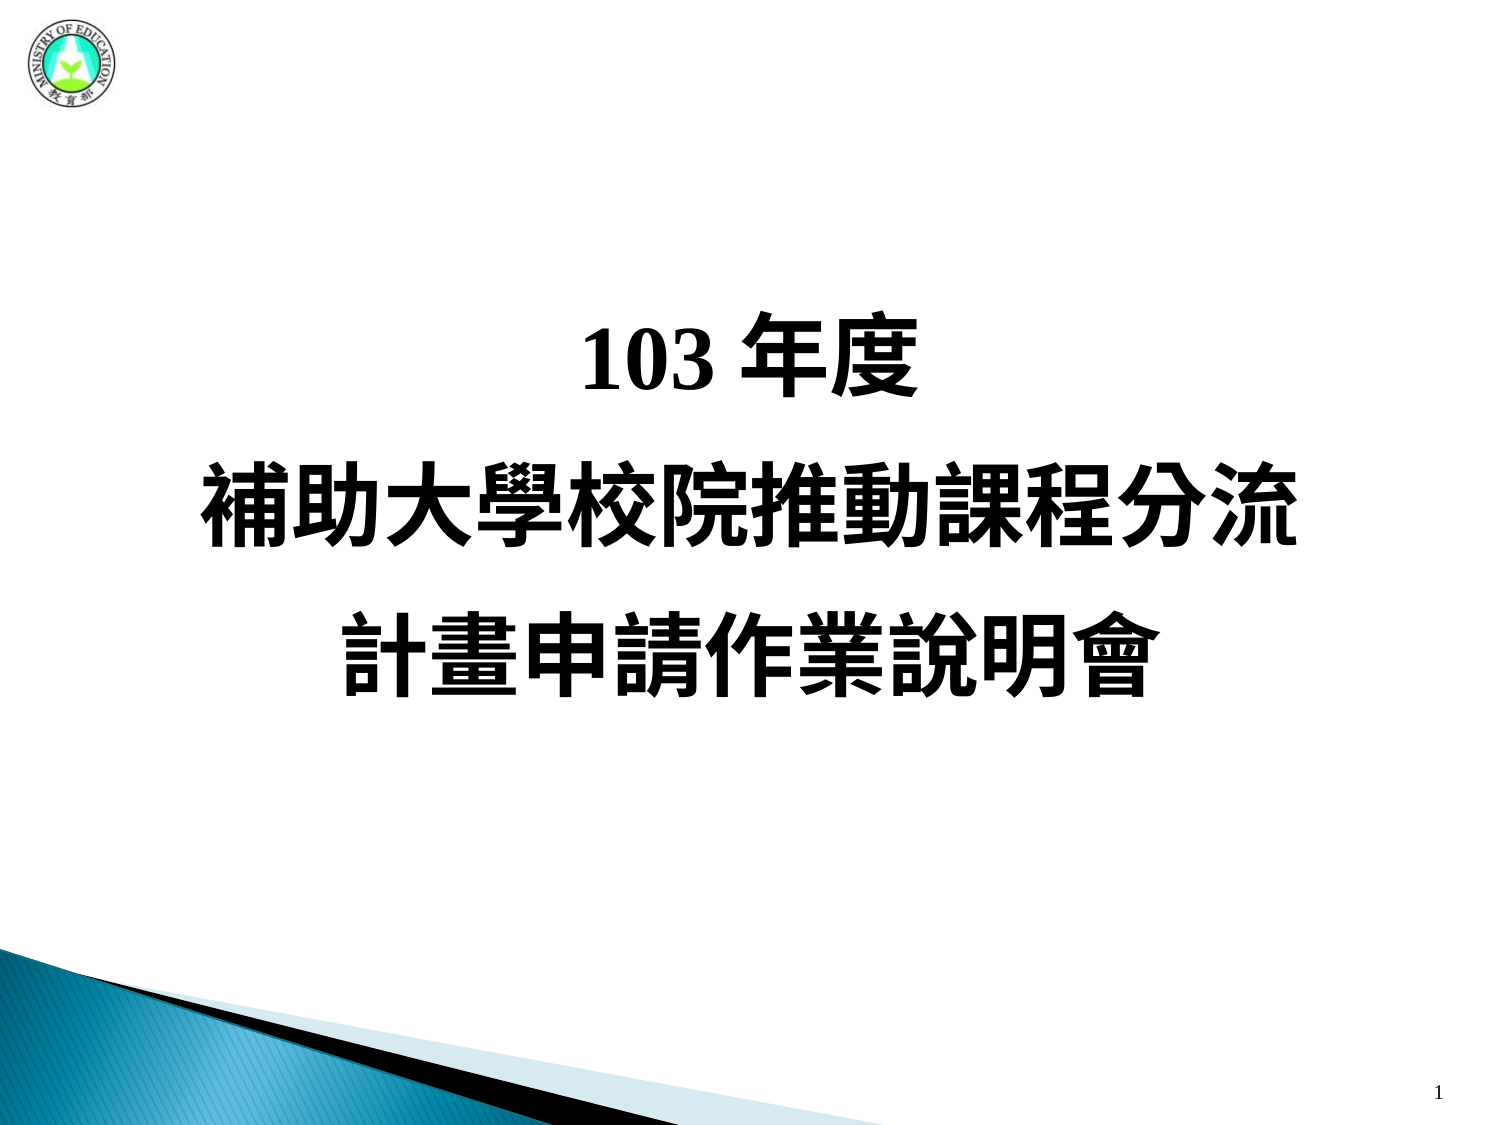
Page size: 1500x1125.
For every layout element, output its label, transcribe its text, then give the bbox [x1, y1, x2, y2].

text_box 1 [1418, 1051, 1479, 1112]
text_box 103年度 補助大學校院推動課程分流 計畫申請作業說明會 [41, 290, 1459, 721]
picture [17, 19, 118, 111]
